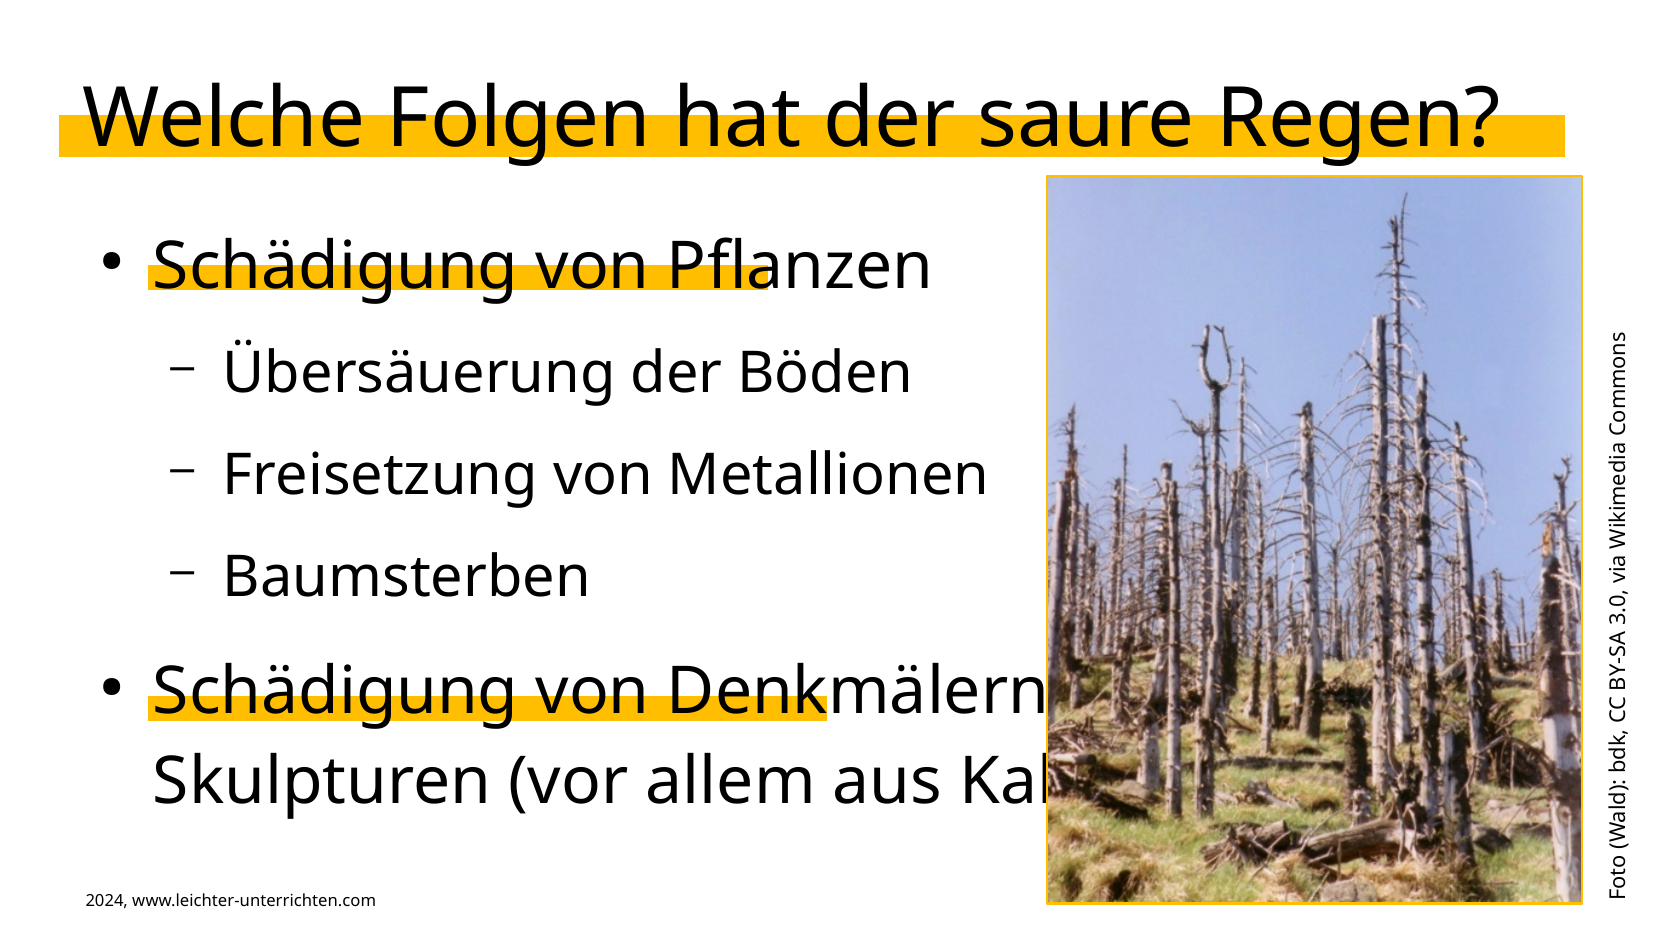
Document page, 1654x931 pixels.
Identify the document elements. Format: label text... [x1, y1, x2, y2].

list Schädigung von Pflanzen Übersäuerung der Böden Freisetzung von Metallionen Baumsterben Schädigung von Denkmälern und Skulpturen (vor allem aus Kalkstein) [82, 217, 1046, 827]
title Welche Folgen hat der saure Regen? [82, 37, 1571, 193]
picture [1048, 177, 1582, 903]
text_box Foto (Wald): bdk, CC BY-SA 3.0, via Wikimedia Commons [1594, 446, 1639, 916]
